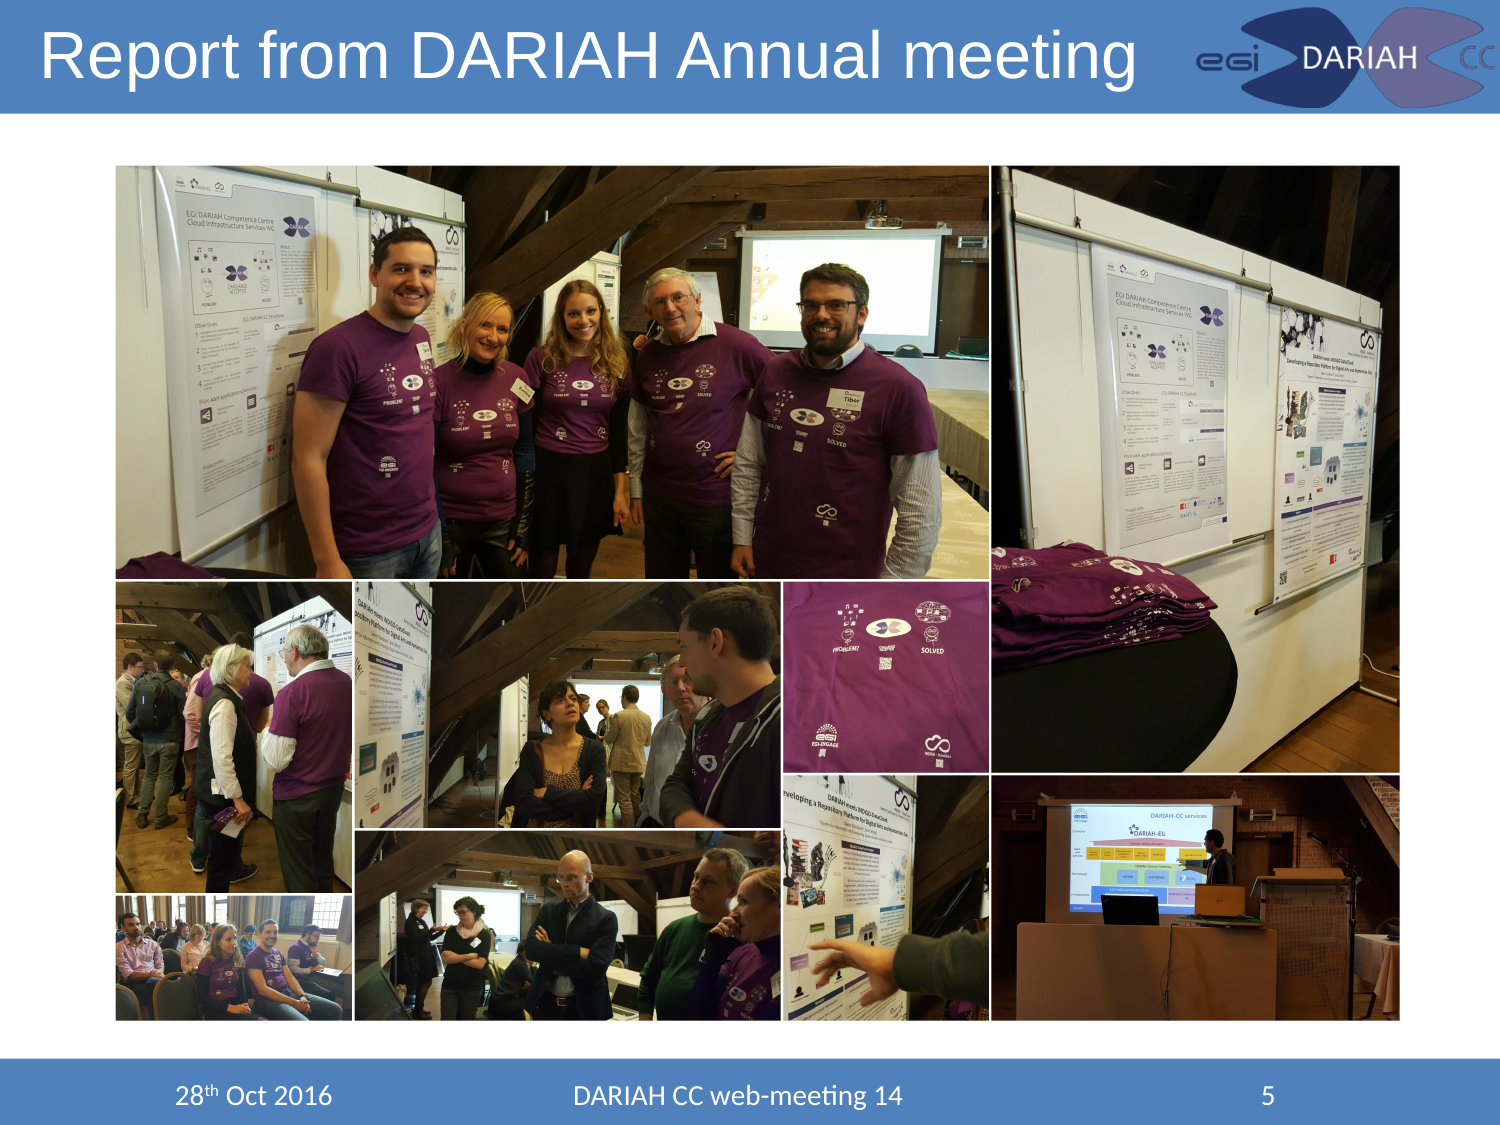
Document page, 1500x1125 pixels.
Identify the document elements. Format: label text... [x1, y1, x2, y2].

picture [1196, 7, 1495, 108]
picture [113, 163, 1402, 1023]
title Report from DARIAH Annual meeting [0, 0, 1182, 114]
